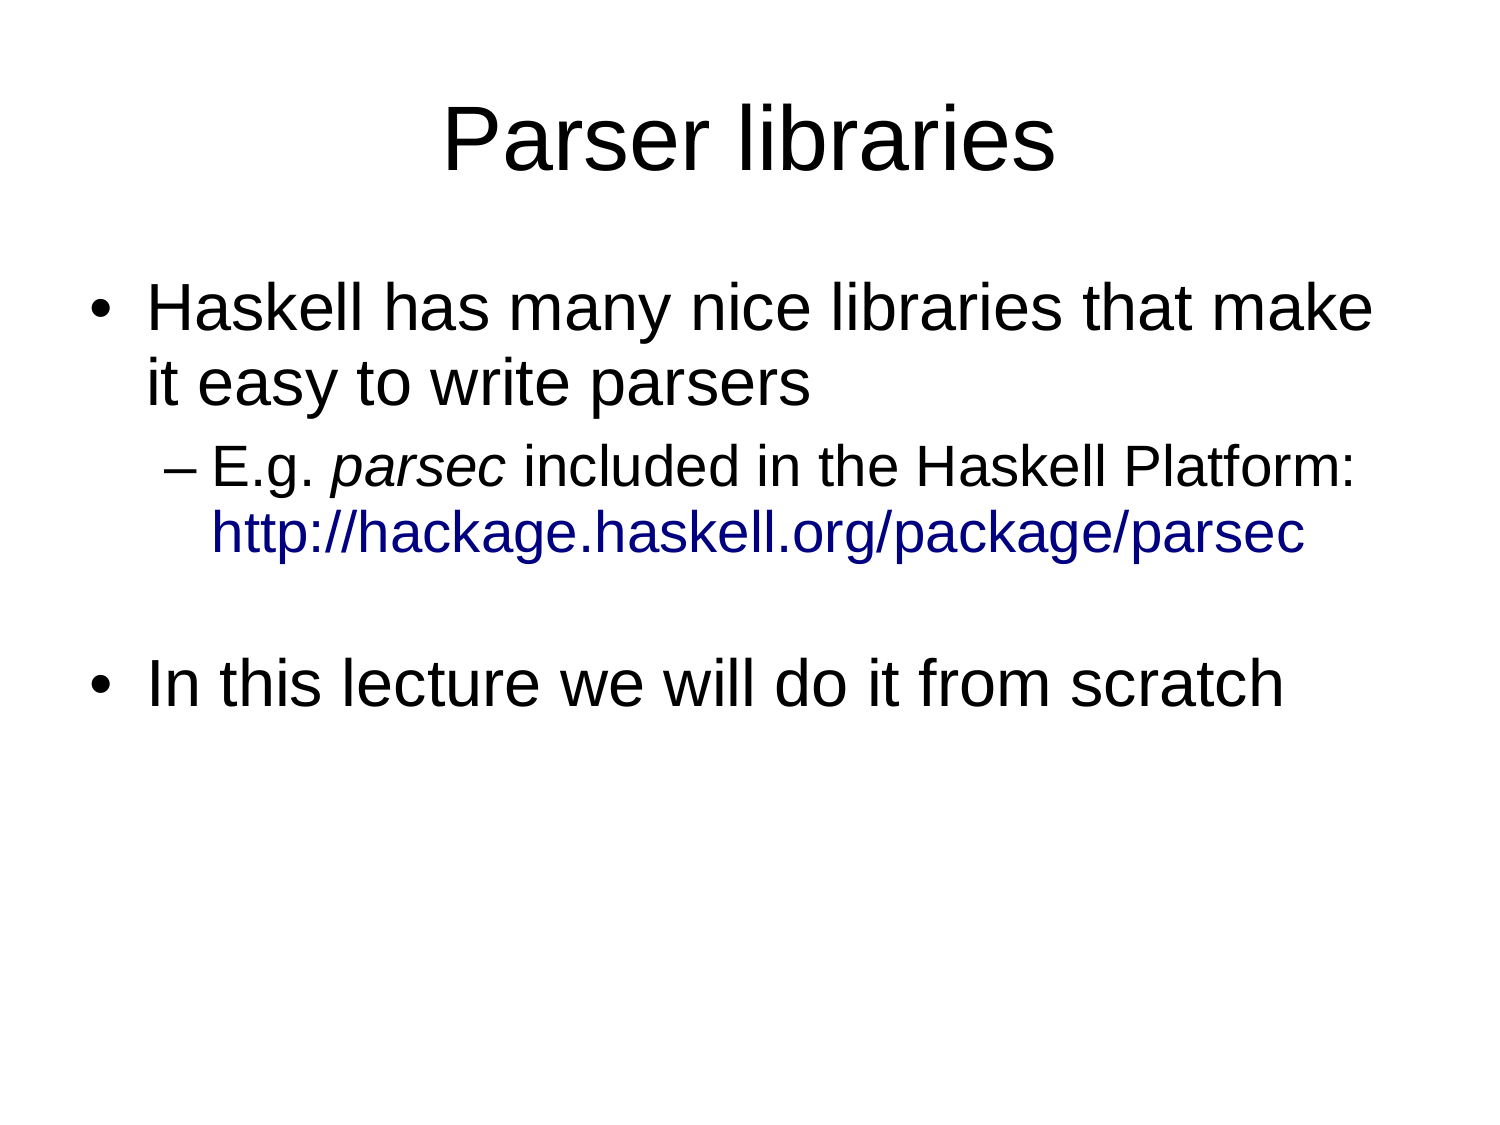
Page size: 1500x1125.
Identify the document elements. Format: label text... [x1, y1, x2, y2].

list Haskell has many nice libraries that make it easy to write parsers E.g. parsec included in the Haskell Platform: http://hackage.haskell.org/package/parsec In this lecture we will do it from scratch [75, 262, 1426, 915]
title Parser libraries [75, 45, 1426, 233]
